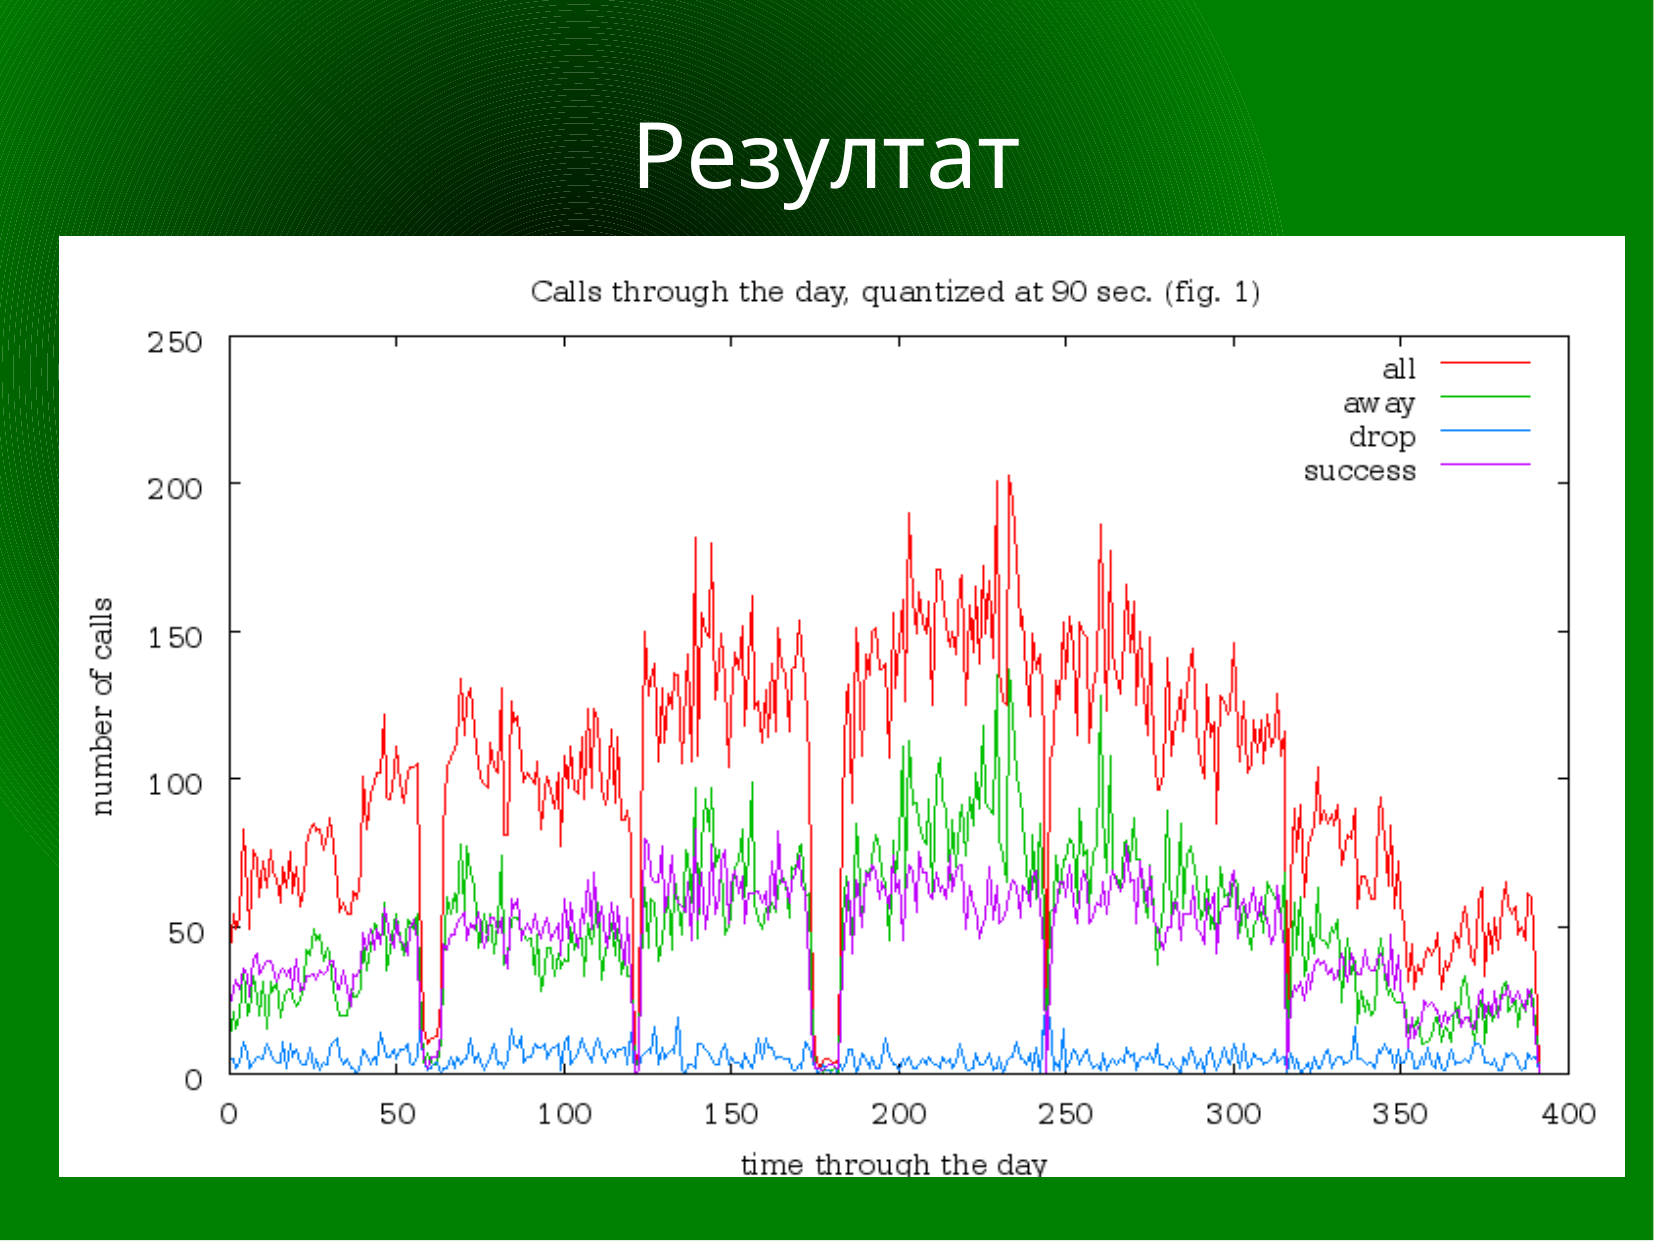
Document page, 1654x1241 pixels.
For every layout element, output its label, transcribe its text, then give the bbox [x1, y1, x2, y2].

title Резултат [82, 49, 1571, 236]
picture [59, 236, 1625, 1177]
